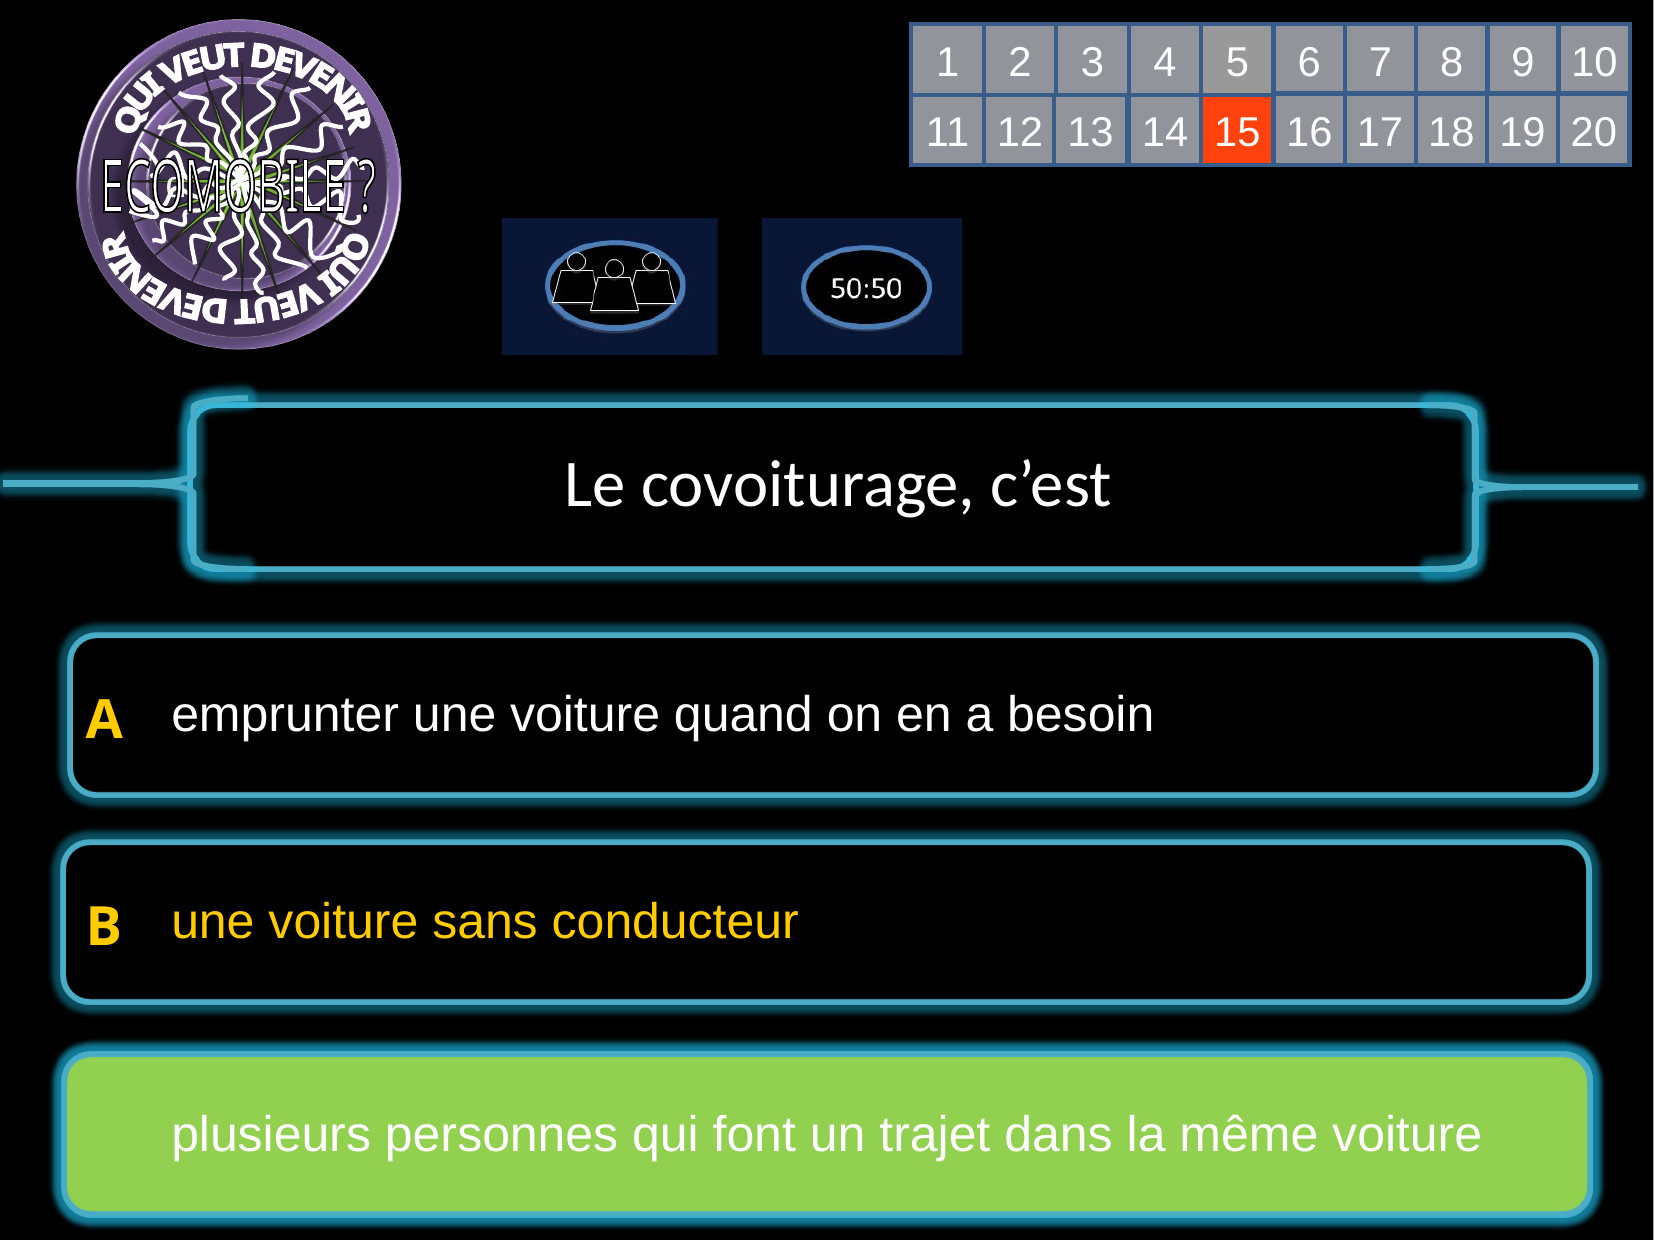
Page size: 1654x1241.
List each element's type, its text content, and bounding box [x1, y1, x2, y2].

text_box 2 [983, 24, 1056, 94]
text_box 15 [1201, 94, 1273, 166]
text_box 16 [1273, 93, 1345, 166]
text_box 1 [911, 24, 983, 94]
text_box 9 [1487, 24, 1558, 93]
picture [53, 18, 402, 370]
text_box 17 [1345, 93, 1415, 166]
text_box 8 [1416, 24, 1487, 93]
text_box 13 [1054, 94, 1127, 166]
text_box 18 [1415, 93, 1486, 166]
text_box 7 [1344, 24, 1416, 93]
picture [44, 1034, 1610, 1235]
text_box 6 [1273, 24, 1344, 93]
list emprunter une voiture quand on en a besoin [171, 643, 1571, 786]
list plusieurs personnes qui font un trajet dans la même voiture [171, 1062, 1571, 1205]
list une voiture sans conducteur [171, 850, 1571, 993]
text_box 12 [983, 94, 1054, 166]
picture [0, 377, 1654, 591]
picture [43, 822, 1609, 1022]
picture [50, 615, 1616, 815]
text_box 5 [1201, 24, 1273, 94]
text_box 3 [1056, 24, 1128, 95]
title Le covoiturage, c’est [200, 407, 1477, 573]
text_box 11 [911, 94, 983, 166]
text_box 10 [1558, 24, 1630, 93]
text_box 14 [1128, 94, 1201, 166]
text_box 20 [1558, 93, 1630, 166]
text_box 19 [1486, 93, 1558, 166]
text_box 4 [1128, 24, 1201, 94]
